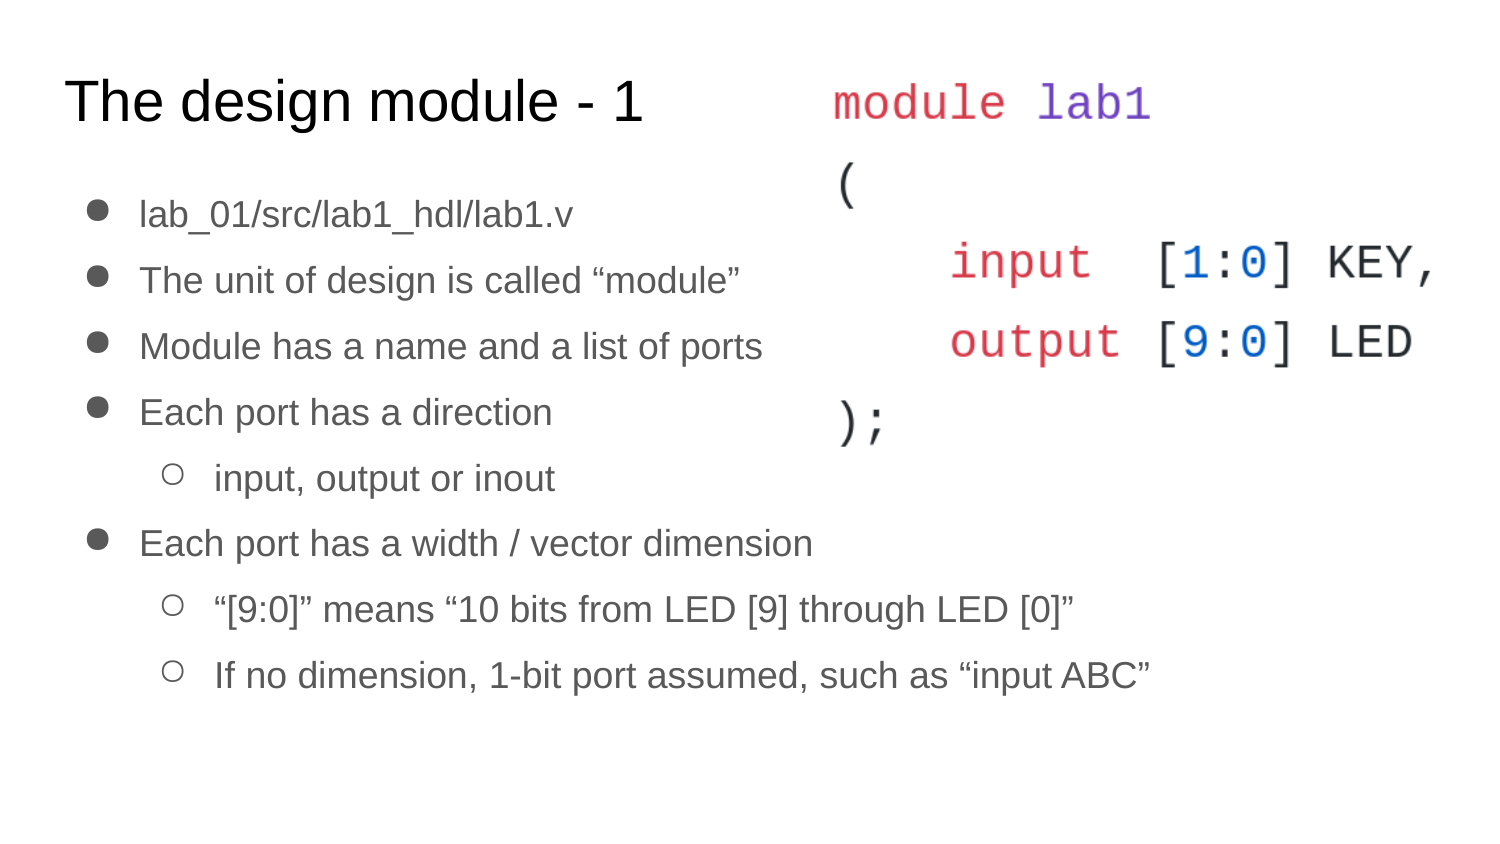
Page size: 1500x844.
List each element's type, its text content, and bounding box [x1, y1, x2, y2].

list lab_01/src/lab1_hdl/lab1.v The unit of design is called “module” Module has a name and a list of ports Each port has a direction input, output or inout Each port has a width / vector dimension “[9:0]” means “10 bits from LED [9] through LED [0]” If no dimension, 1-bit port assumed, such as “input ABC” [49, 175, 1456, 785]
title The design module - 1 [49, 47, 723, 142]
picture [816, 74, 1447, 472]
